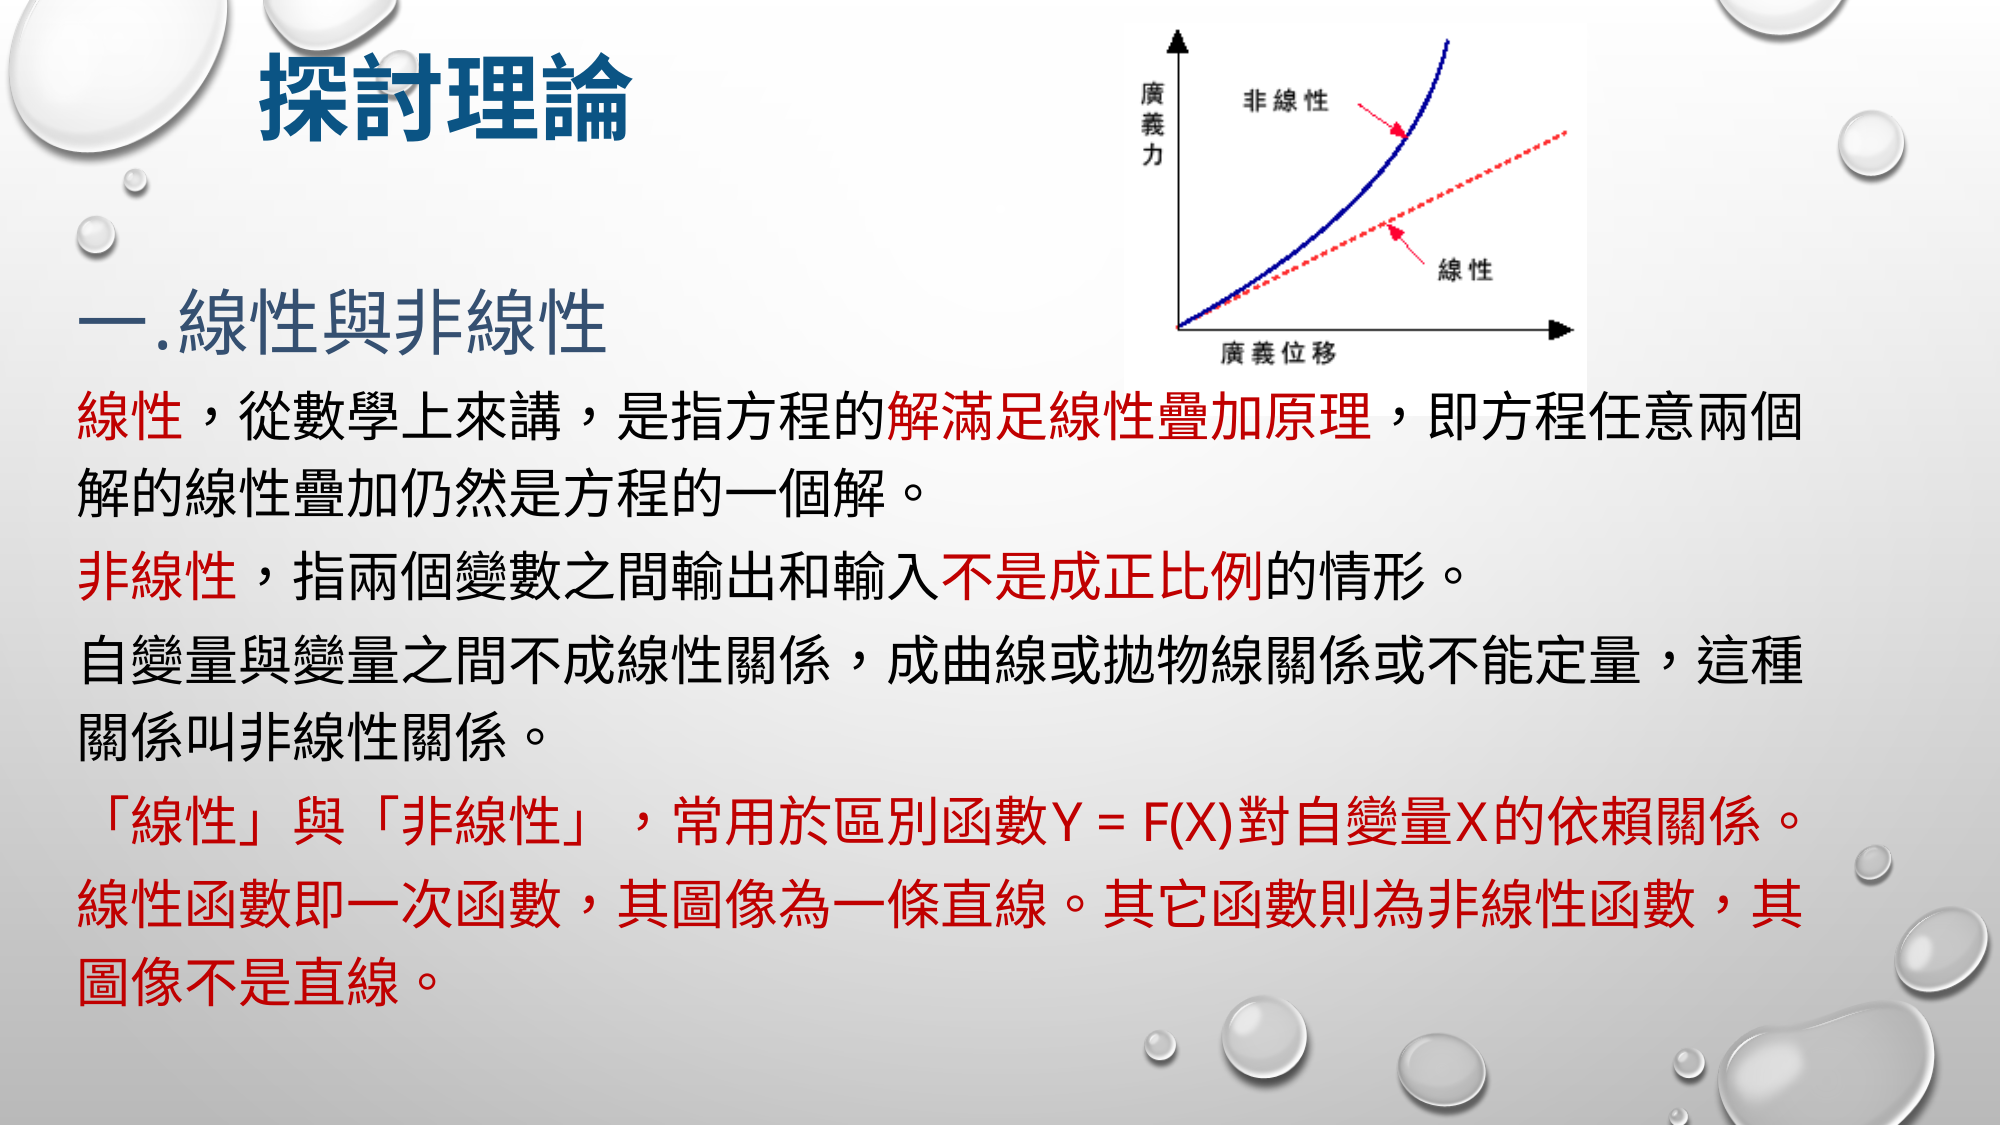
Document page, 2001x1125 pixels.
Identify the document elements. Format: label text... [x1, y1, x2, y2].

title 探討理論 [0, 44, 1296, 306]
list 一.線性與非線性 線性，從數學上來講，是指方程的解滿足線性疊加原理，即方程任意兩個解的線性疊加仍然是方程的一個解。 非線性，指兩個變數之間輸出和輸入不是成正比例的情形。 自變量與變量之間不成線性關係，成曲線或拋物線關係或不能定量，這種關係叫非線性關係。 「線性」與「非線性」，常用於區別函數y = f(x)對自變量x的依賴關係。 線性函數即一次函數，其圖像為一條直線。其它函數則為非線性函數，其圖像不是直線。 [61, 252, 1844, 1102]
picture [0, 0, 2000, 1125]
